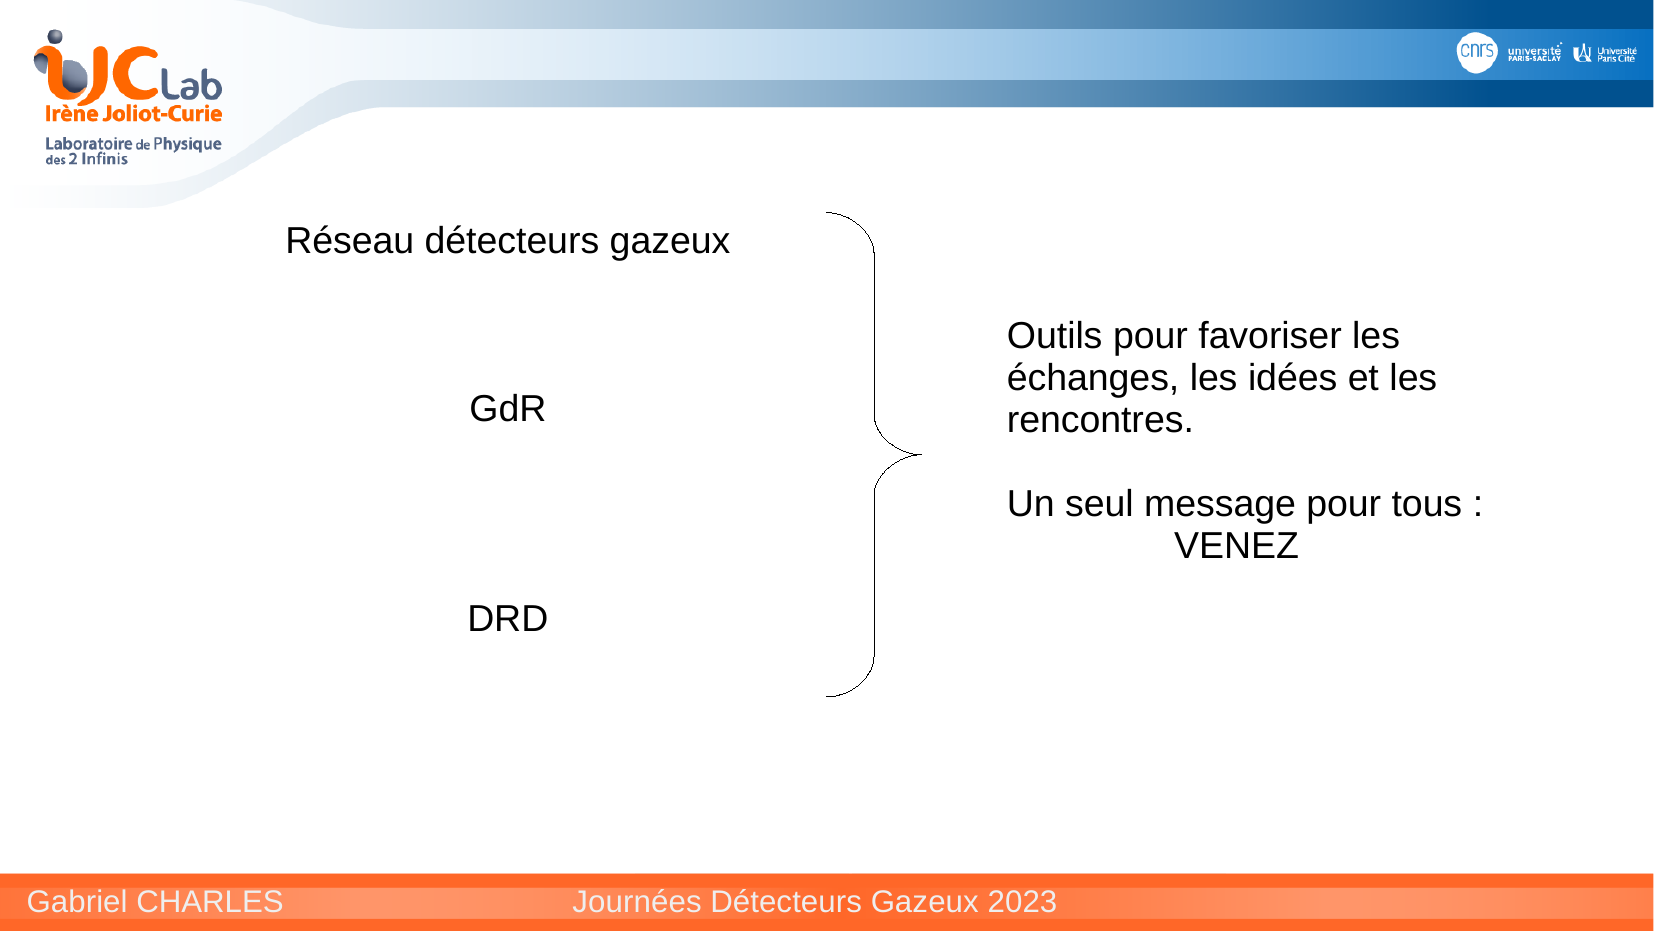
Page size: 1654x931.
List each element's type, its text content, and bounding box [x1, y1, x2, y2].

picture [0, 874, 1654, 931]
text_box Outils pour favoriser les échanges, les idées et les rencontres. Un seul message pour tous : VENEZ [992, 307, 1524, 574]
text_box Réseau détecteurs gazeux GdR DRD [177, 212, 839, 648]
picture [0, 0, 1654, 254]
